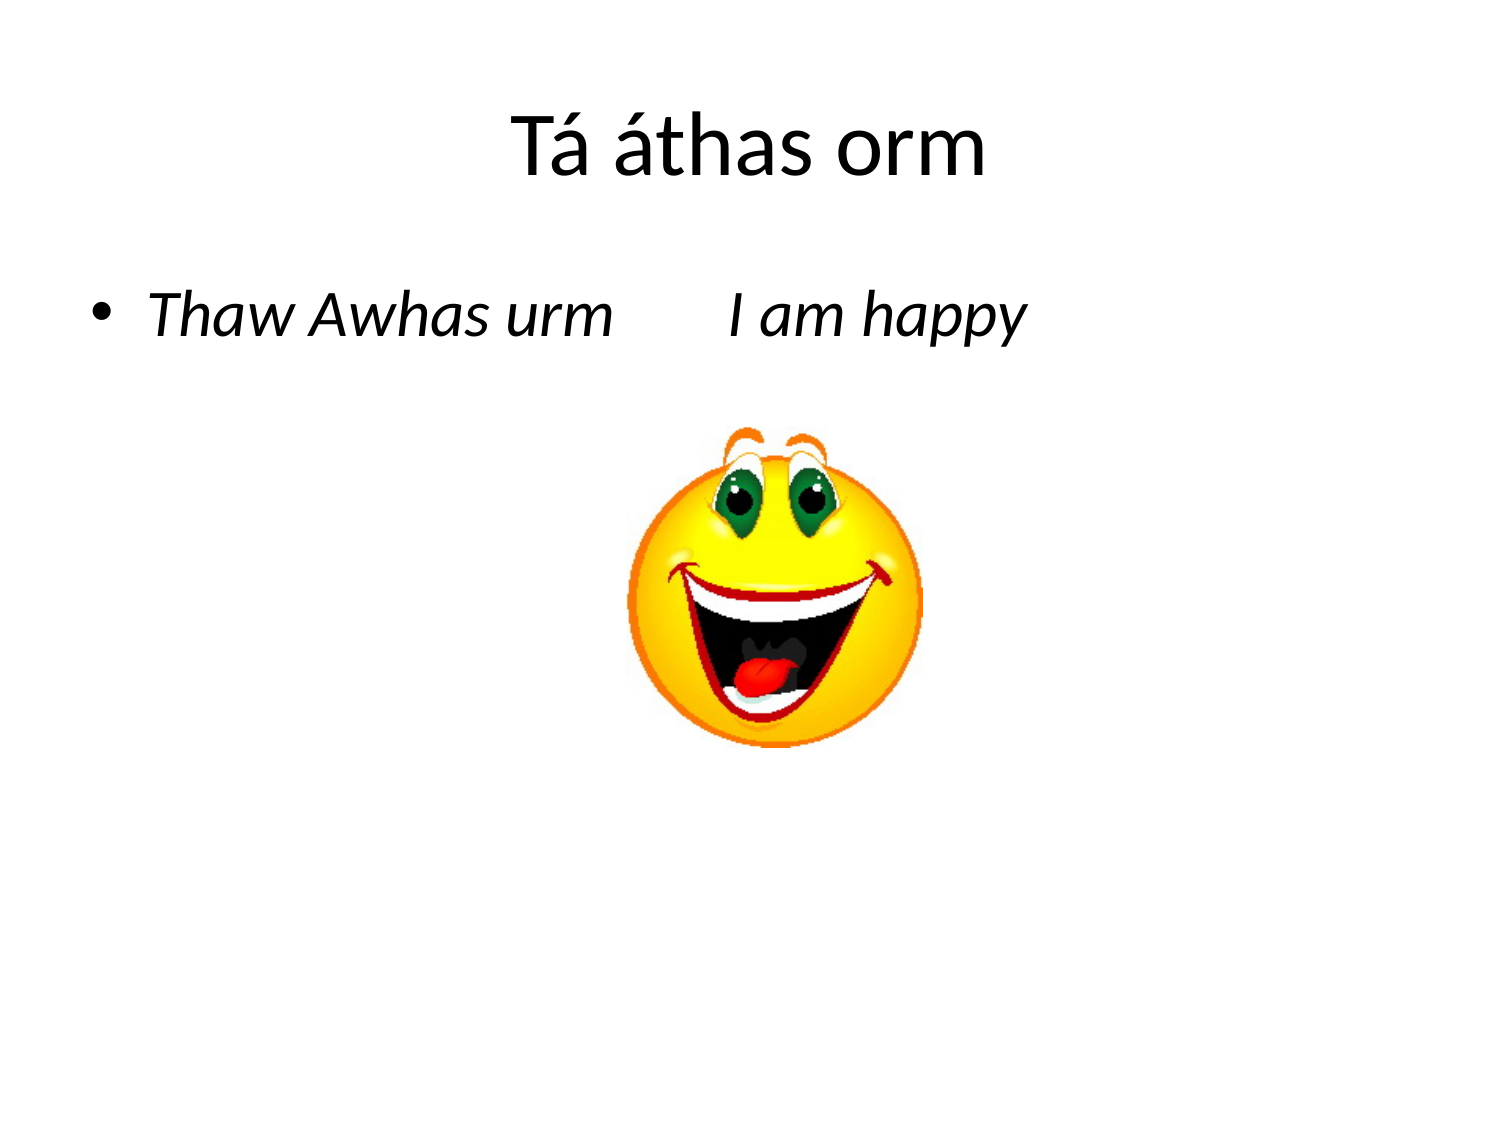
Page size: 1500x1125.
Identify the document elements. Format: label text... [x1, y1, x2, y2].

picture [626, 426, 923, 748]
list Thaw Awhas urm I am happy [75, 262, 1426, 1005]
title Tá áthas orm [75, 45, 1426, 233]
